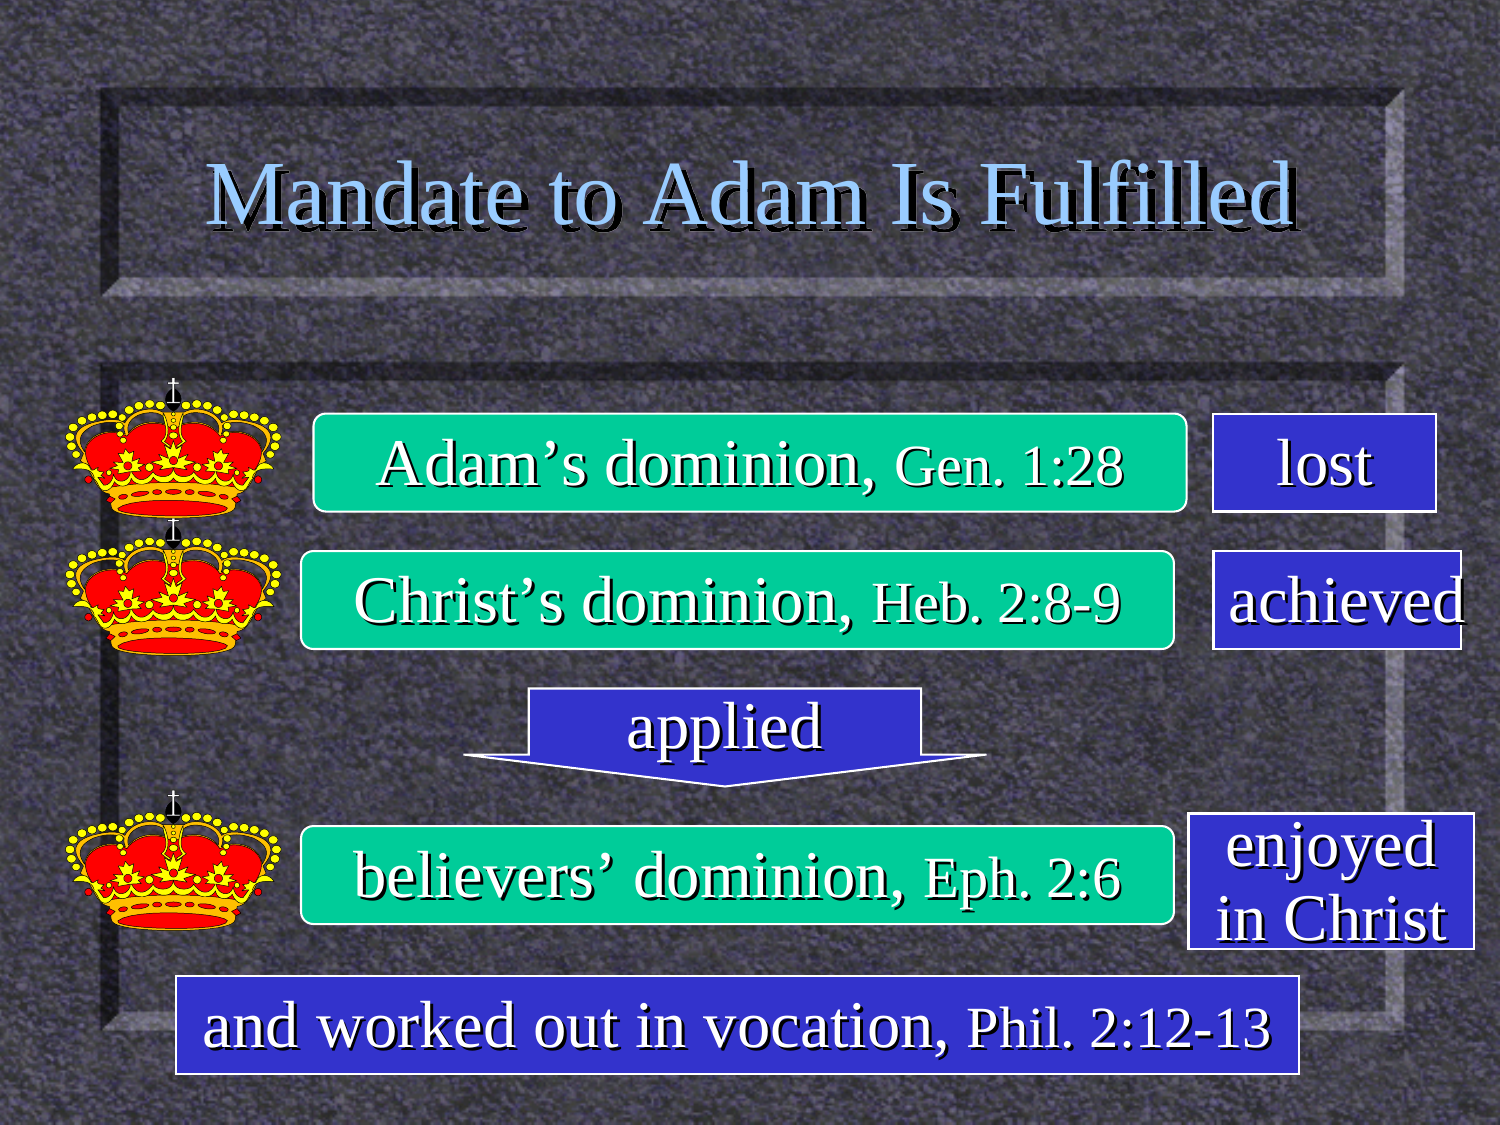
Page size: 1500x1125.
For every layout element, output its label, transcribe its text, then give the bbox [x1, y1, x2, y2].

text_box enjoyed in Christ [1188, 813, 1474, 949]
text_box applied [463, 688, 987, 787]
text_box achieved [1213, 551, 1462, 649]
text_box and worked out in vocation, Phil. 2:12-13 [175, 976, 1299, 1074]
title Mandate to Adam Is Fulfilled [150, 135, 1351, 253]
text_box Christ’s dominion, Heb. 2:8-9 [301, 551, 1174, 650]
text_box Adam’s dominion, Gen. 1:28 [313, 413, 1187, 512]
text_box lost [1213, 413, 1437, 512]
text_box believers’ dominion, Eph. 2:6 [301, 826, 1174, 925]
text_box achieved [1443, 596, 1455, 619]
picture [0, 0, 1500, 1125]
